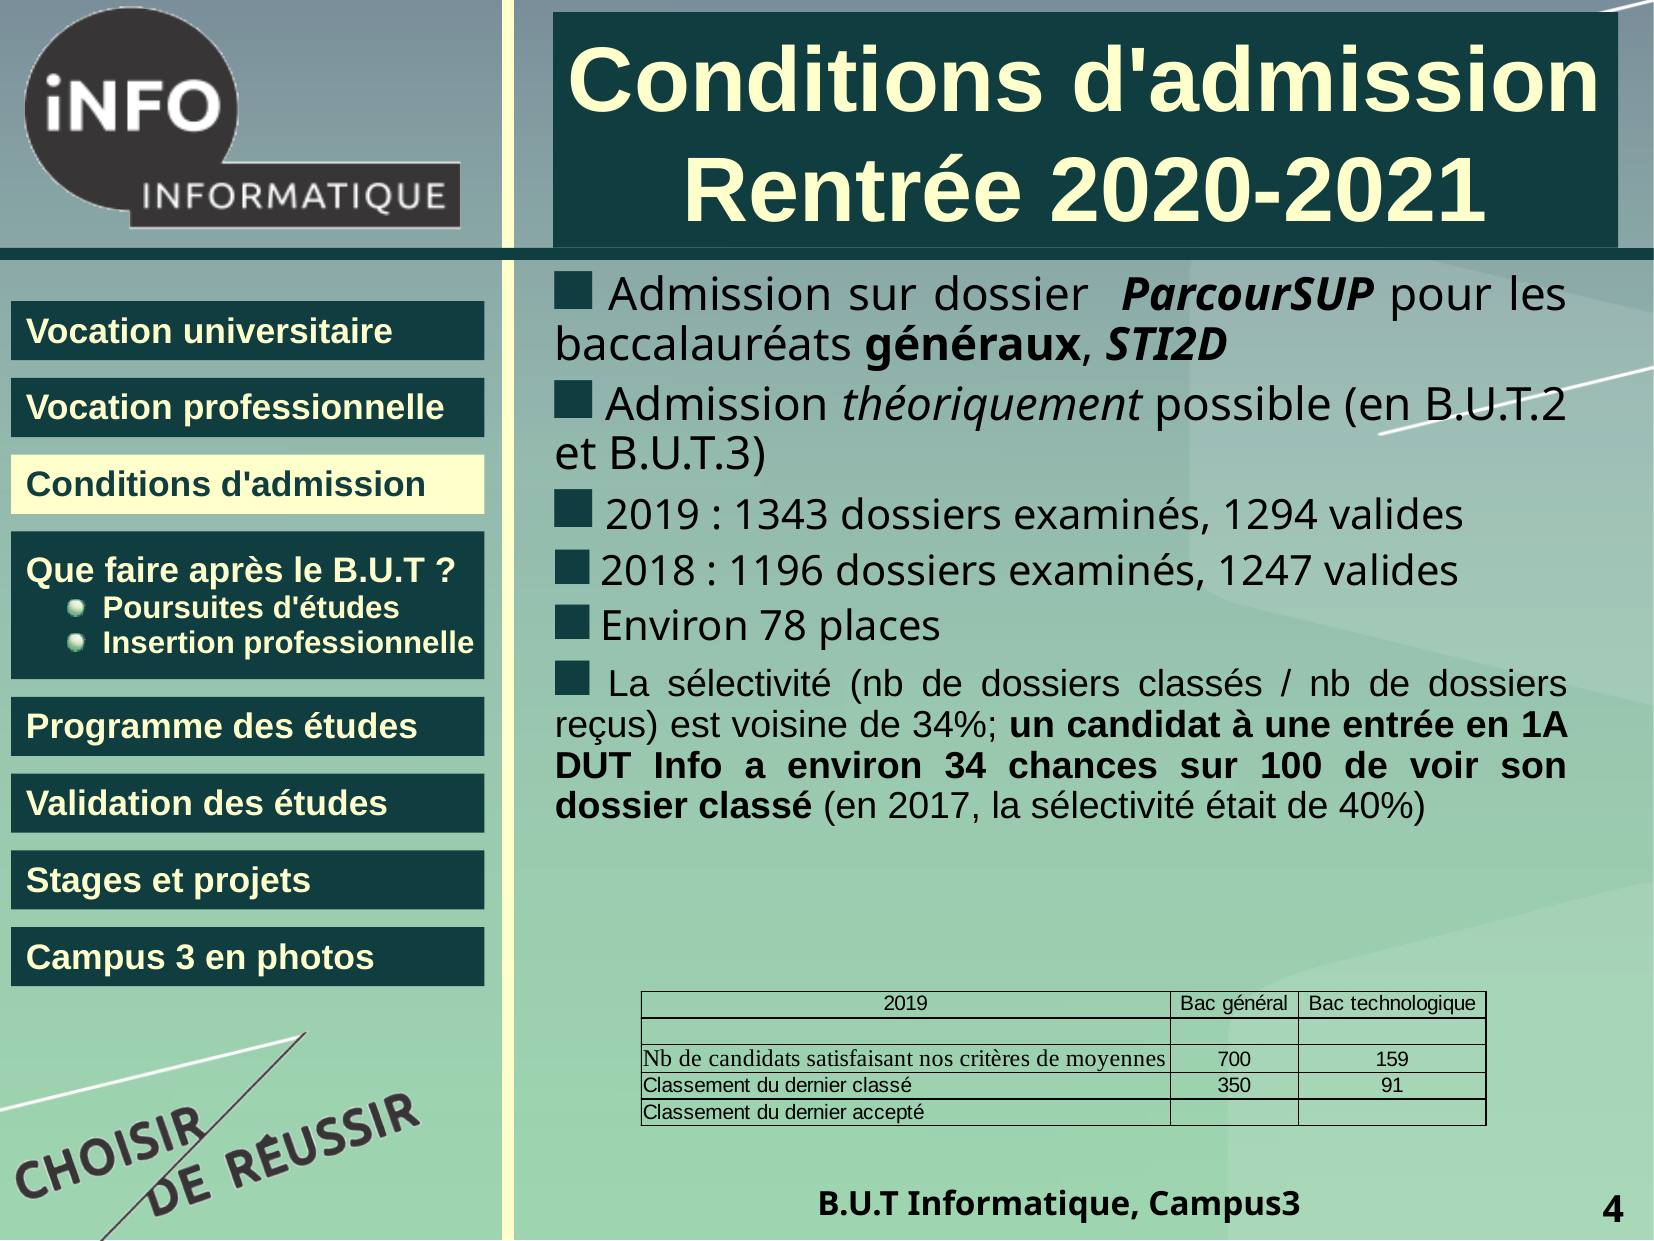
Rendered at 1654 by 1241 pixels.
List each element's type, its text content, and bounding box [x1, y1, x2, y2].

text_box Campus 3 en photos [11, 927, 485, 987]
picture [514, 0, 1654, 248]
text_box Admission sur dossier ParcourSUP pour les baccalauréats généraux, STI2D Admission théoriquement possible (en B.U.T.2 et B.U.T.3) 2019 : 1343 dossiers examinés, 1294 valides 2018 : 1196 dossiers examinés, 1247 valides Environ 78 places La sélectivité (nb de dossiers classés / nb de dossiers reçus) est voisine de 34%; un candidat à une entrée en 1A DUT Info a environ 34 chances sur 100 de voir son dossier classé (en 2017, la sélectivité était de 40%) [540, 263, 1583, 530]
text_box Validation des études [11, 773, 485, 833]
text_box Que faire après le B.U.T ? Poursuites d'études Insertion professionnelle [11, 531, 485, 680]
text_box Vocation professionnelle [11, 377, 485, 438]
picture [0, 260, 502, 1241]
picture [0, 0, 502, 247]
text_box Stages et projets [11, 850, 485, 910]
picture [514, 260, 1654, 1240]
text_box Programme des études [11, 696, 485, 756]
text_box Conditions d'admission Rentrée 2020-2021 [553, 12, 1619, 248]
chart [640, 991, 1489, 1128]
text_box Conditions d'admission [11, 454, 485, 514]
text_box Vocation universitaire [11, 301, 485, 361]
